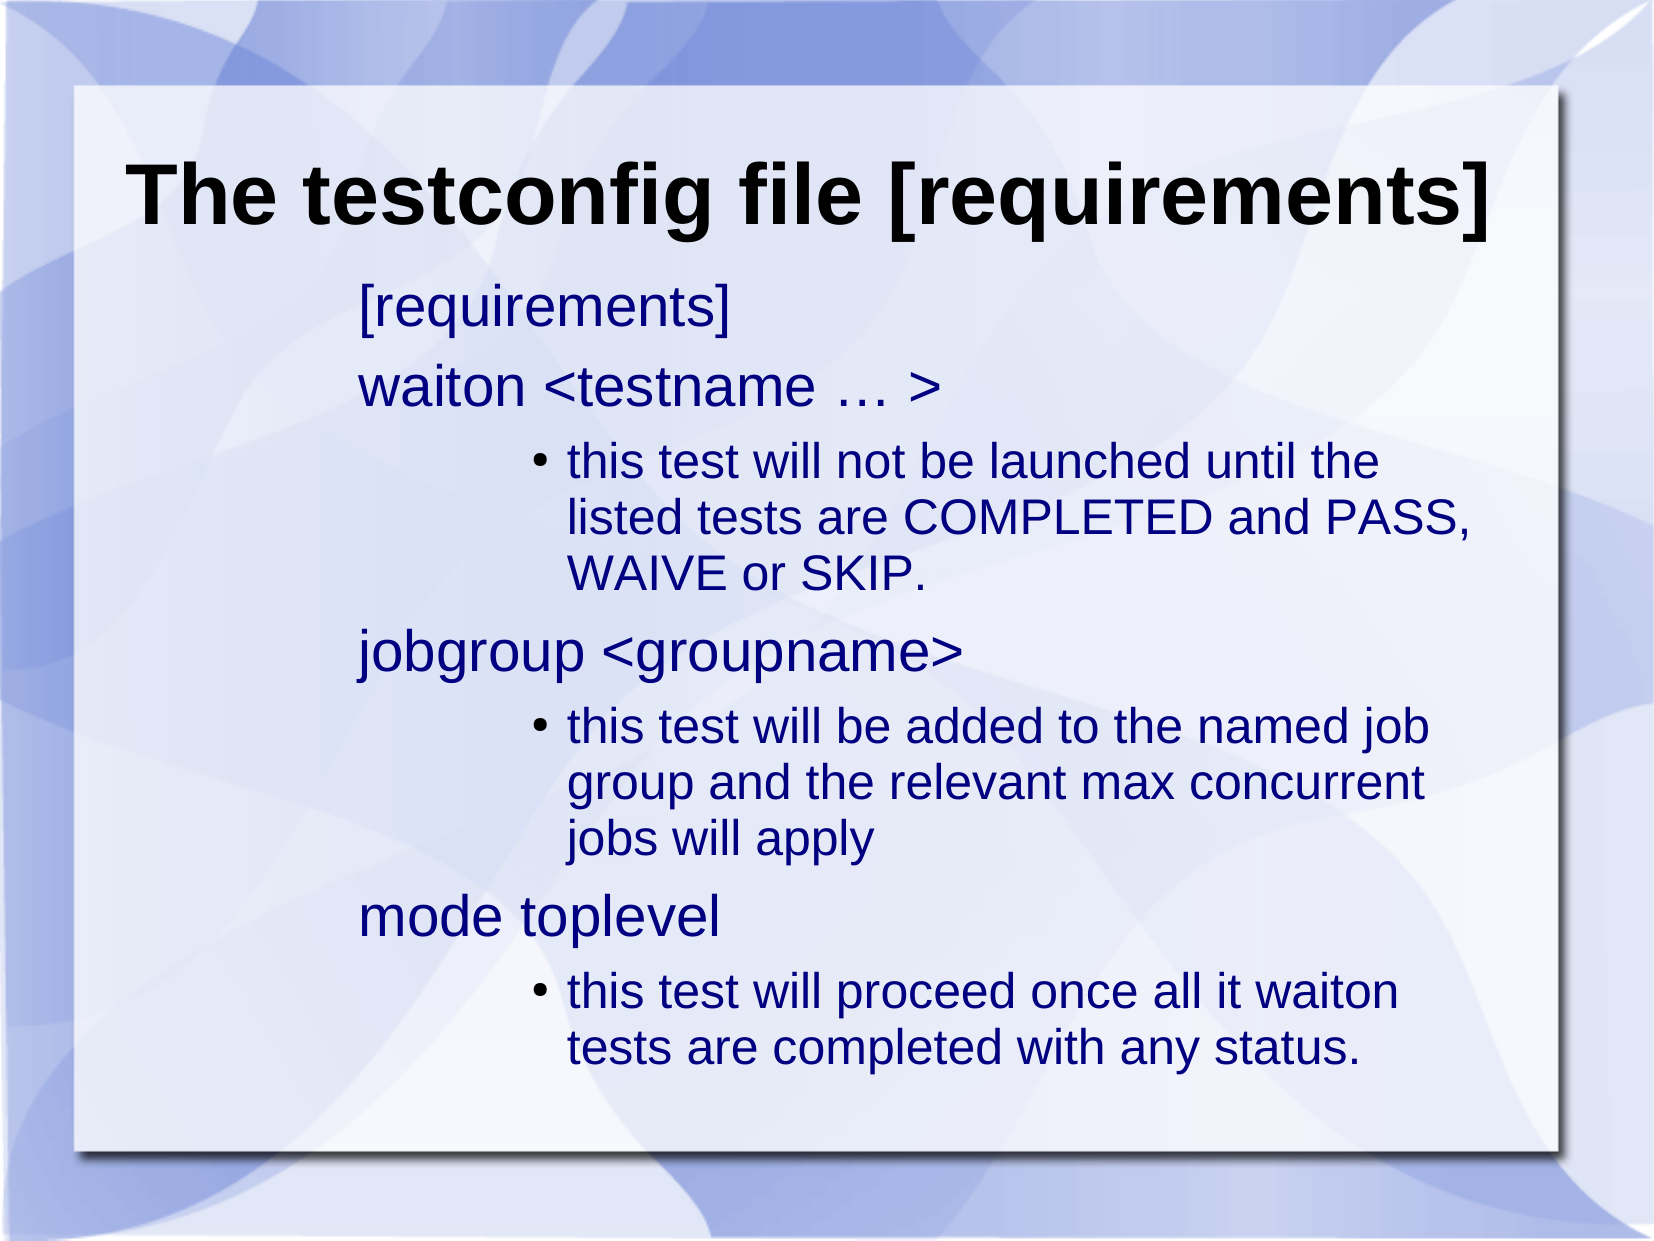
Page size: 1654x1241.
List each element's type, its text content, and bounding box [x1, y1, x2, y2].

picture [0, 0, 1654, 1241]
title The testconfig file [requirements] [82, 90, 1536, 298]
list [requirements] waiton <testname … > this test will not be launched until the listed tests are COMPLETED and PASS, WAIVE or SKIP. jobgroup <groupname> this test will be added to the named job group and the relevant max concurrent jobs will apply mode toplevel this test will proceed once all it waiton tests are completed with any status. [141, 273, 1501, 1075]
